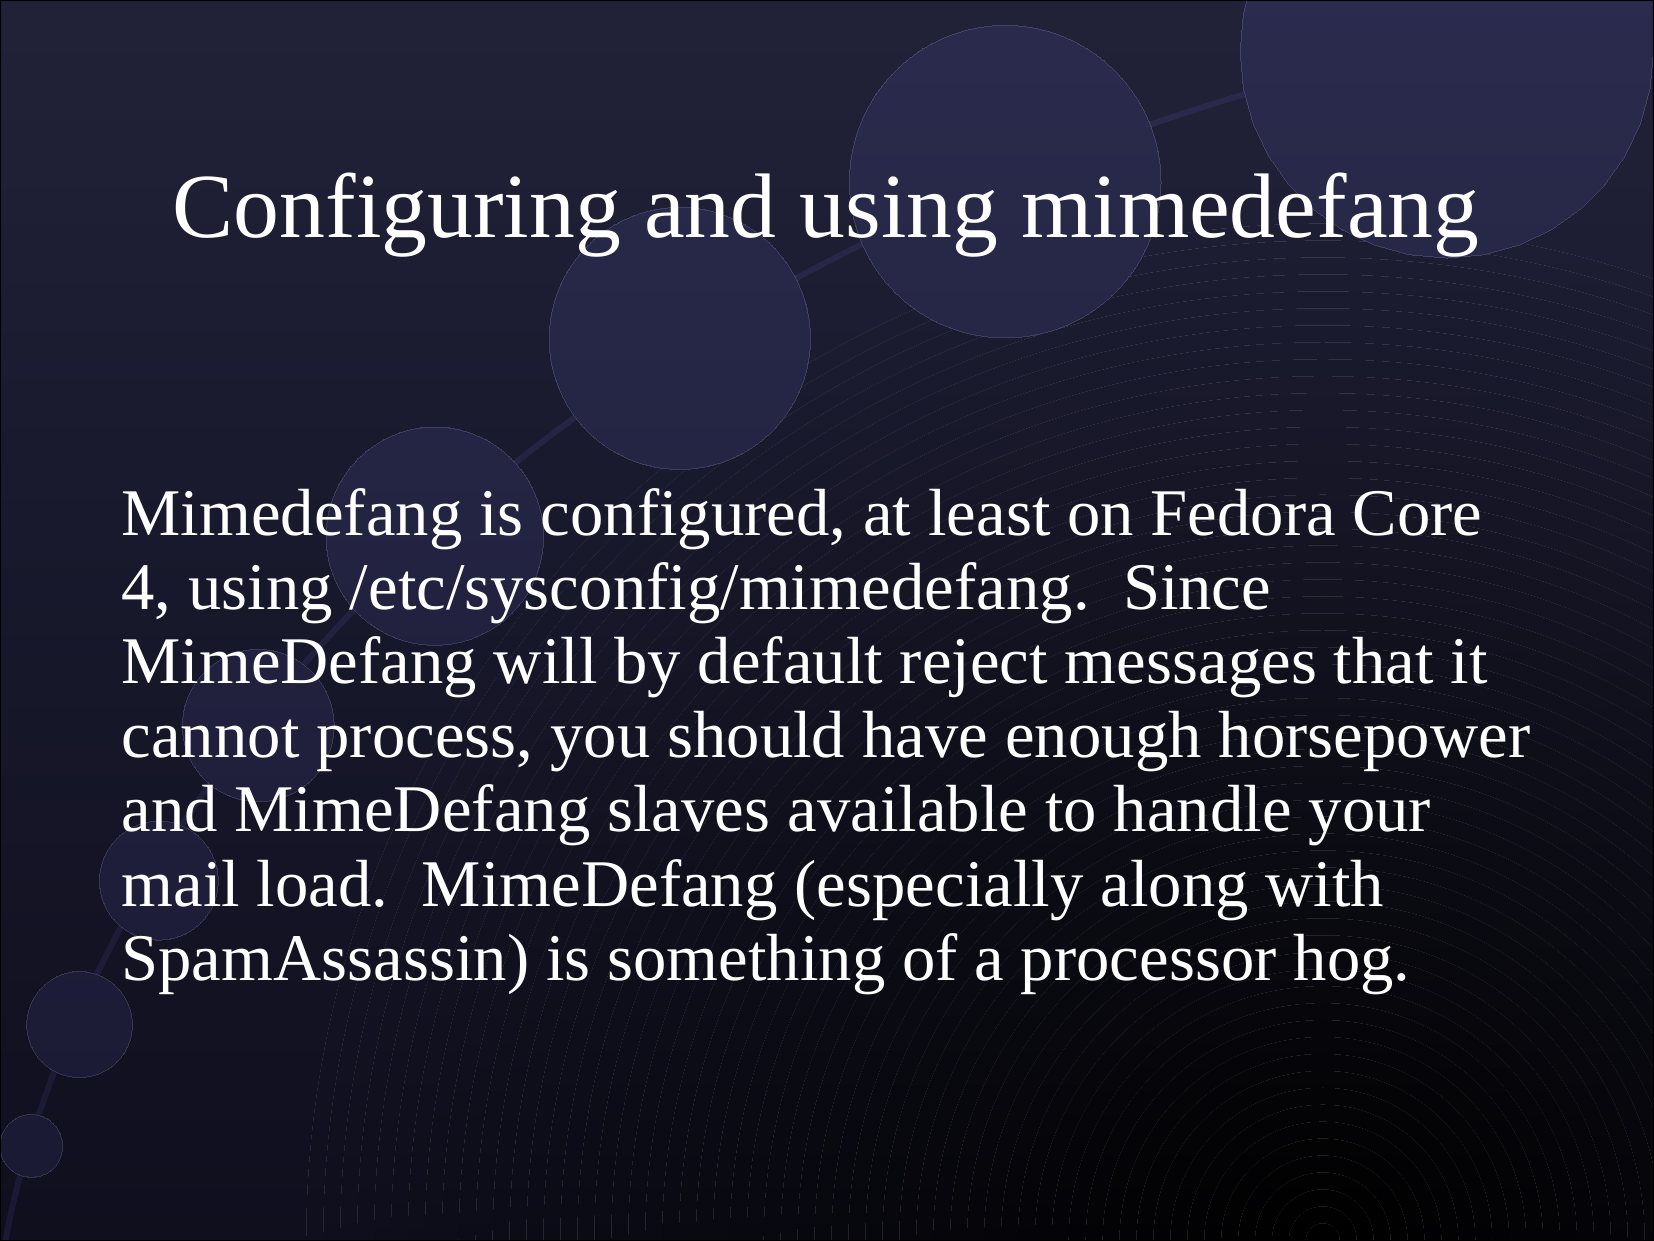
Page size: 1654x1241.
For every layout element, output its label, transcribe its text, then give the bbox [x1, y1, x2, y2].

subtitle Mimedefang is configured, at least on Fedora Core 4, using /etc/sysconfig/mimedefang. Since MimeDefang will by default reject messages that it cannot process, you should have enough horsepower and MimeDefang slaves available to handle your mail load. MimeDefang (especially along with SpamAssassin) is something of a processor hog. [121, 344, 1534, 1127]
title Configuring and using mimedefang [121, 95, 1534, 318]
